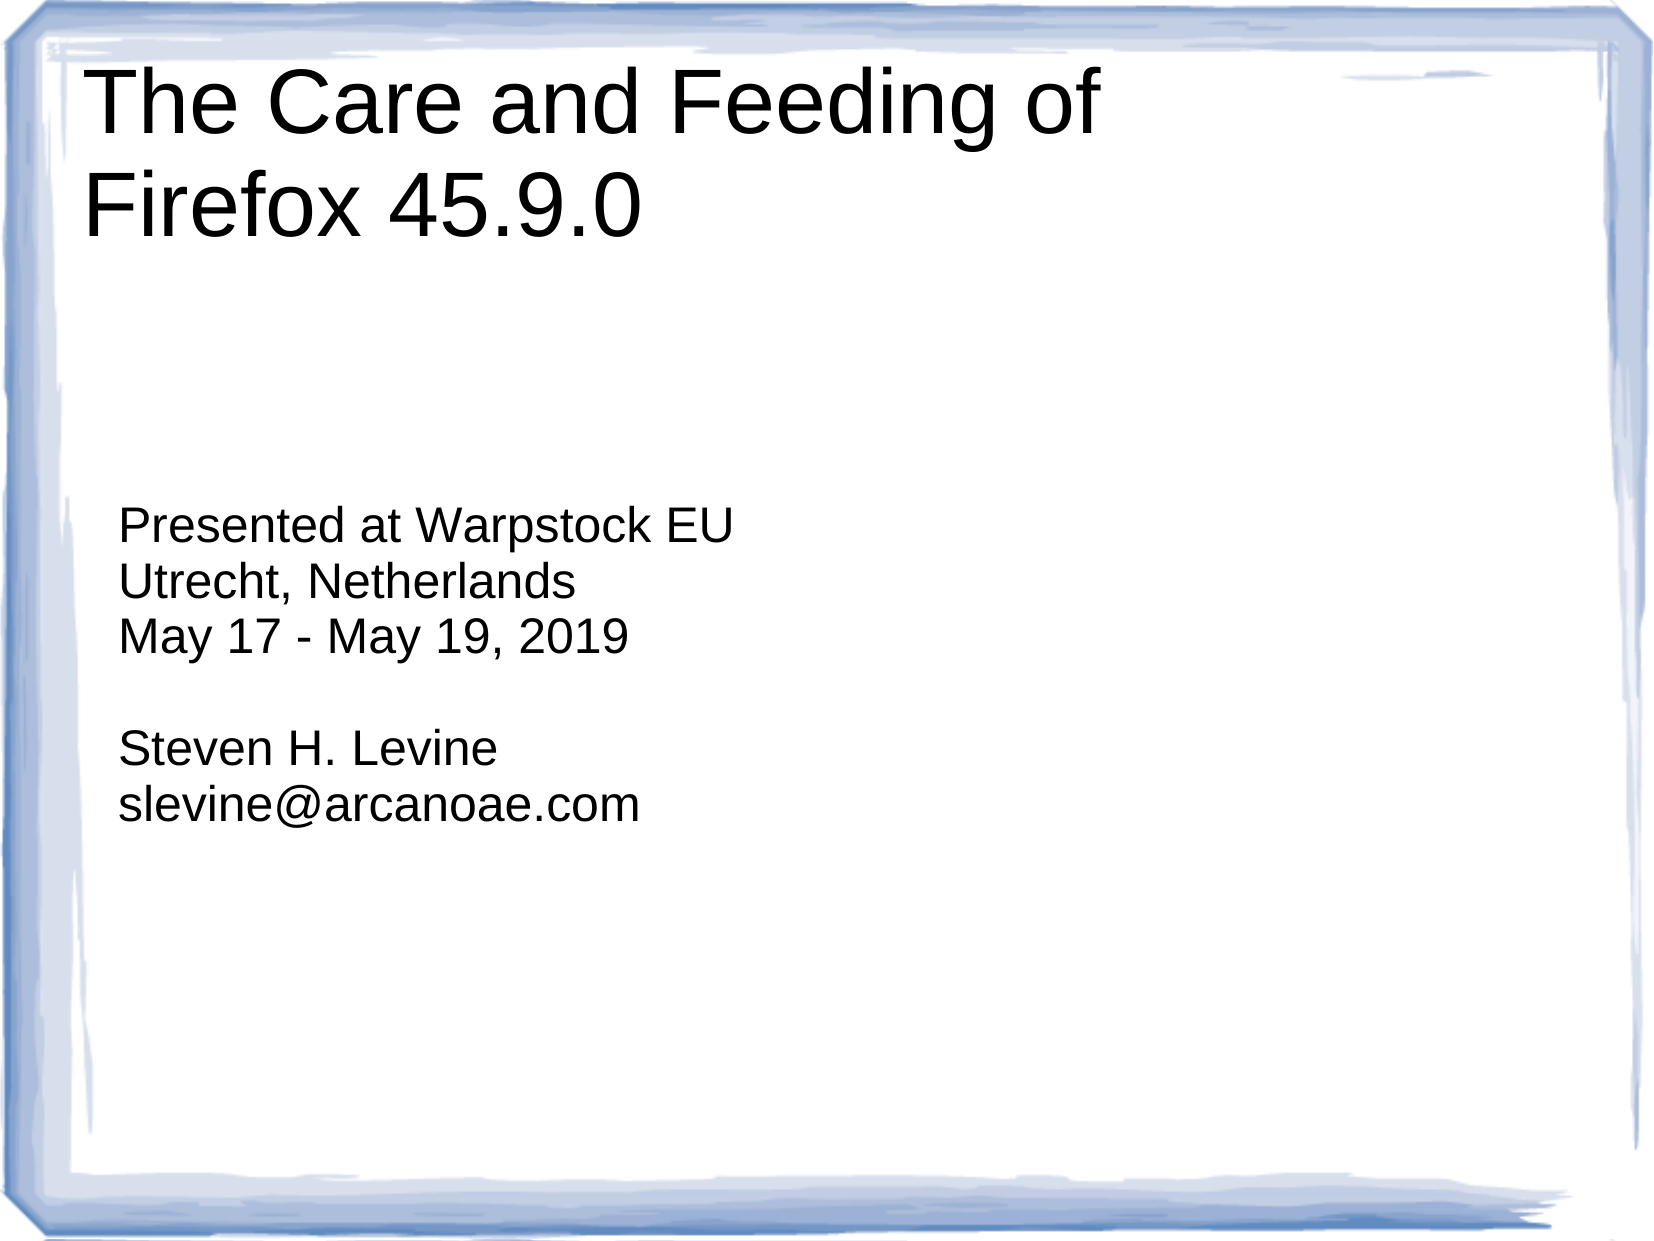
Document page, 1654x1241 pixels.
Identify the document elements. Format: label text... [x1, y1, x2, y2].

picture [0, 0, 1654, 1241]
title The Care and Feeding of Firefox 45.9.0 [82, 49, 1571, 257]
subtitle Presented at Warpstock EU Utrecht, Netherlands May 17 - May 19, 2019 Steven H. Levine slevine@arcanoae.com [118, 324, 1571, 1005]
